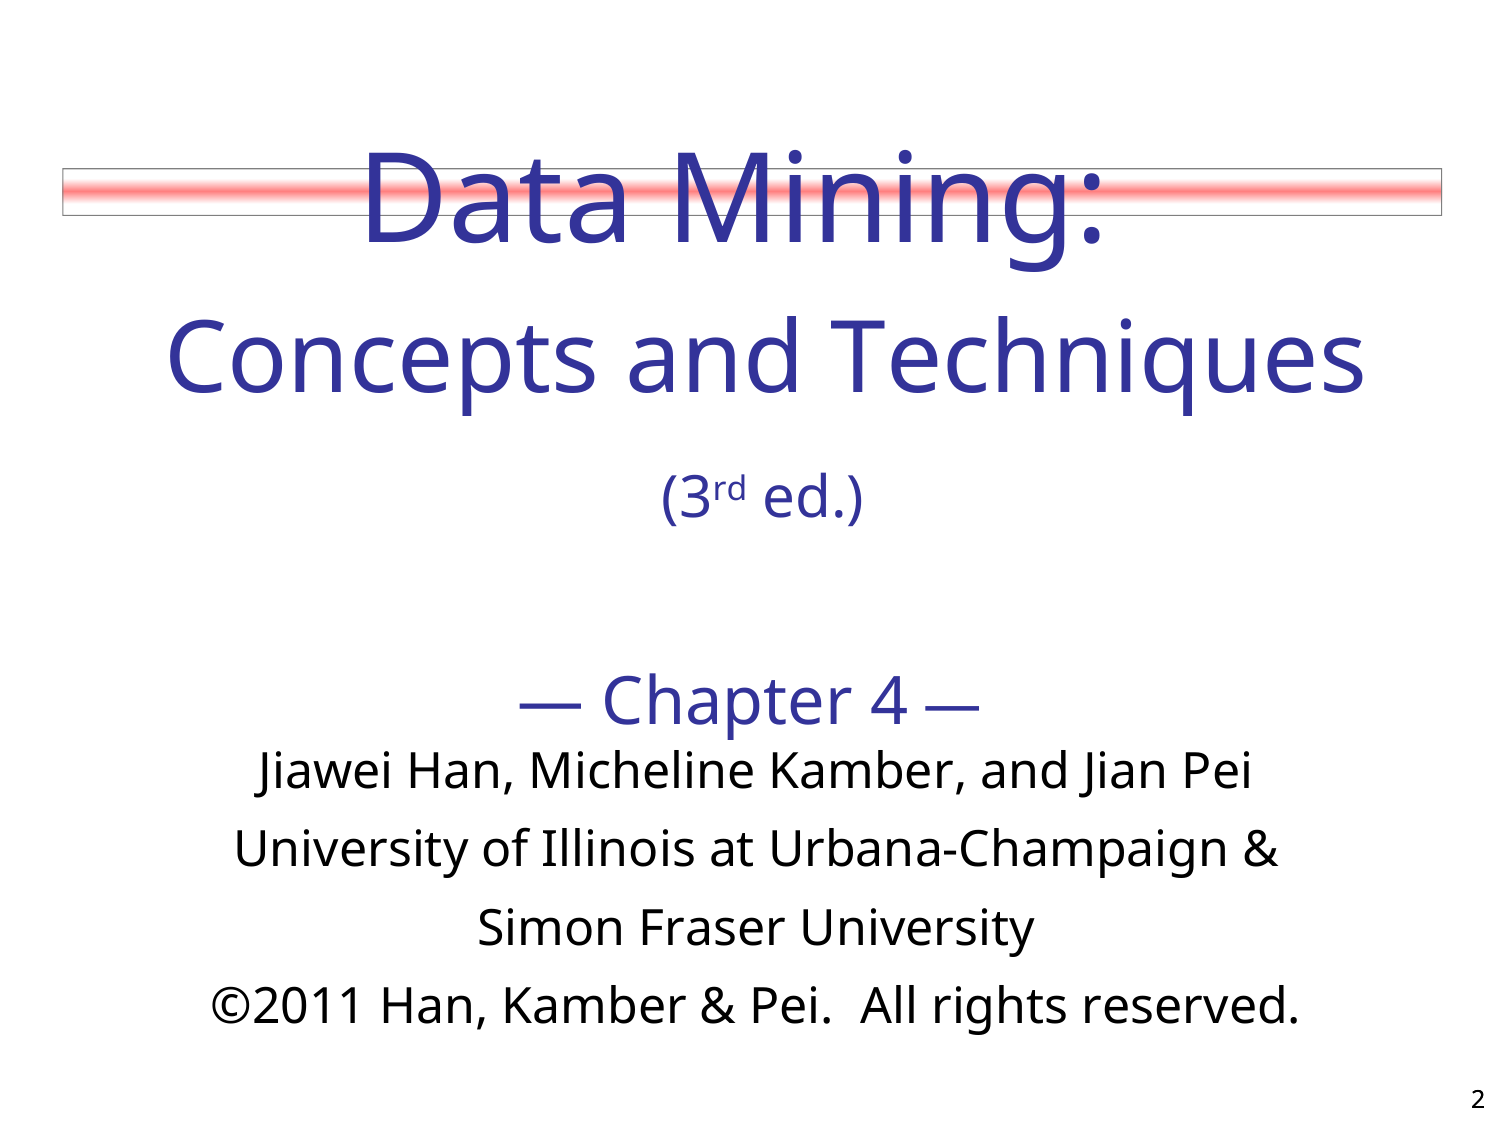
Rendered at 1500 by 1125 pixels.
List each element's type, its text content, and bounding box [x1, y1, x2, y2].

text_box <number> [1187, 1050, 1500, 1125]
list Jiawei Han, Micheline Kamber, and Jian Pei University of Illinois at Urbana-Champaign & Simon Fraser University ©2011 Han, Kamber & Pei. All rights reserved. [50, 724, 1463, 1042]
title Data Mining: Concepts and Techniques (3rd ed.) — Chapter 4 — [87, 0, 1413, 724]
